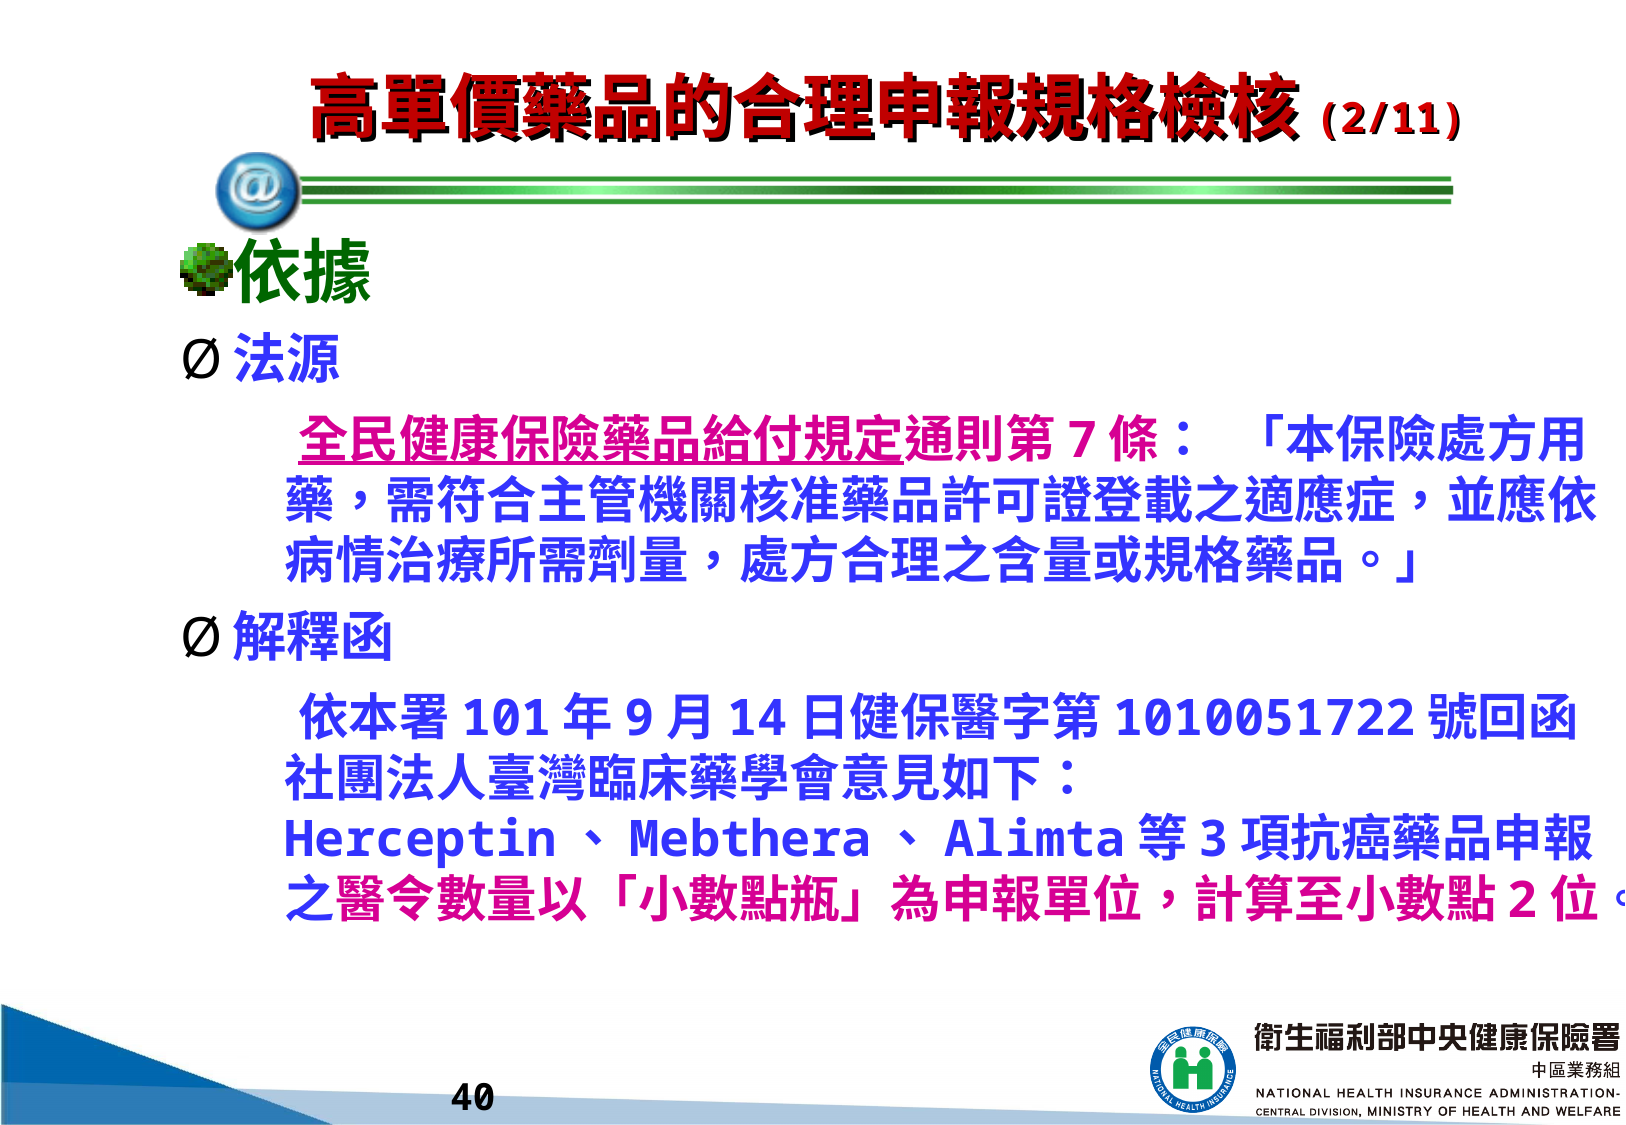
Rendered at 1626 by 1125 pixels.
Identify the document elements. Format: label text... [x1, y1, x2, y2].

title 高單價藥品的合理申報規格檢核(2/11) [292, 10, 1562, 198]
text_box [435, 1065, 815, 1125]
list 依據 法源 全民健康保險藥品給付規定通則第7條： 「本保險處方用藥，需符合主管機關核准藥品許可證登載之適應症，並應依病情治療所需劑量，處方合理之含量或規格藥品。」 解釋函 依本署101年9月14日健保醫字第1010051722號回函社團法人臺灣臨床藥學會意見如下：Herceptin、Mebthera、Alimta等3項抗癌藥品申報之醫令數量以「小數點瓶」為申報單位，計算至小數點2位。 [165, 220, 1625, 986]
